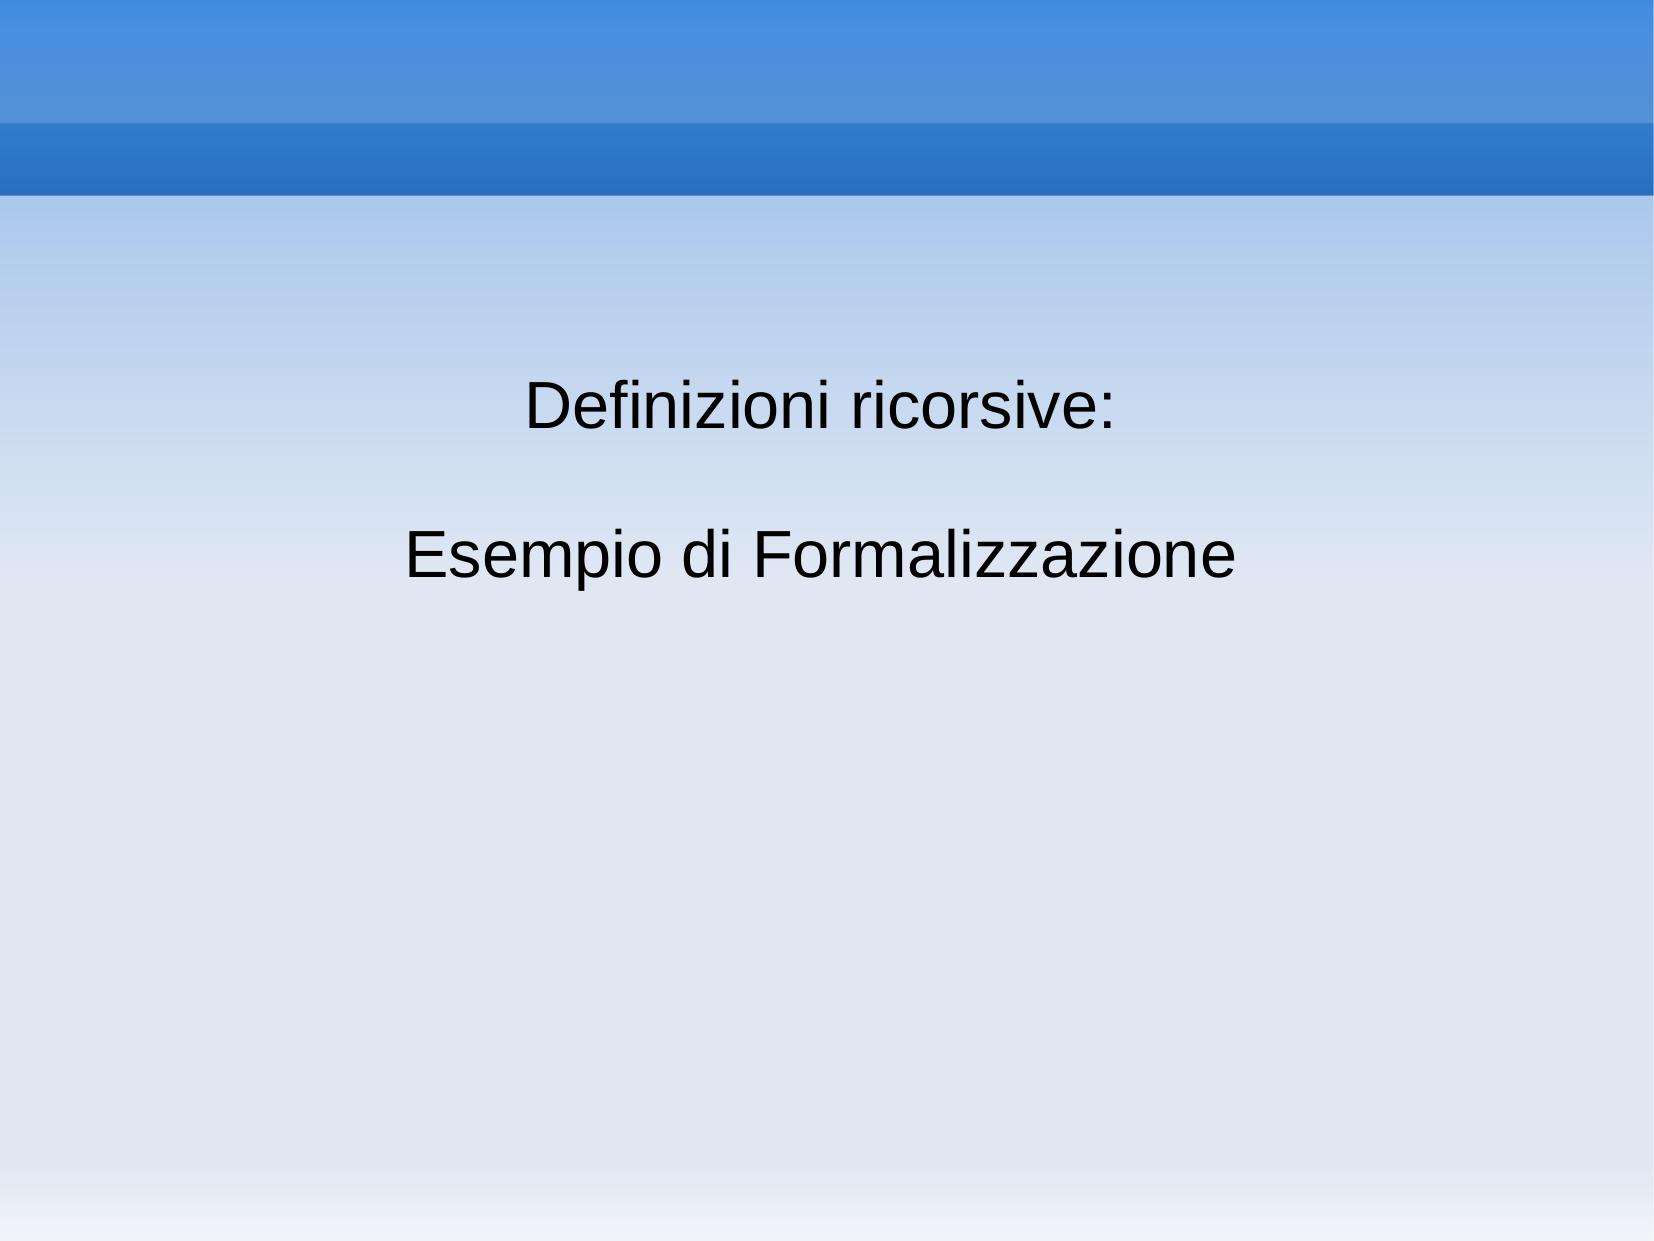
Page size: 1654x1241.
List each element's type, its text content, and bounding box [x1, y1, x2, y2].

subtitle Definizioni ricorsive: Esempio di Formalizzazione [76, 0, 1565, 960]
picture [0, 0, 1654, 1241]
